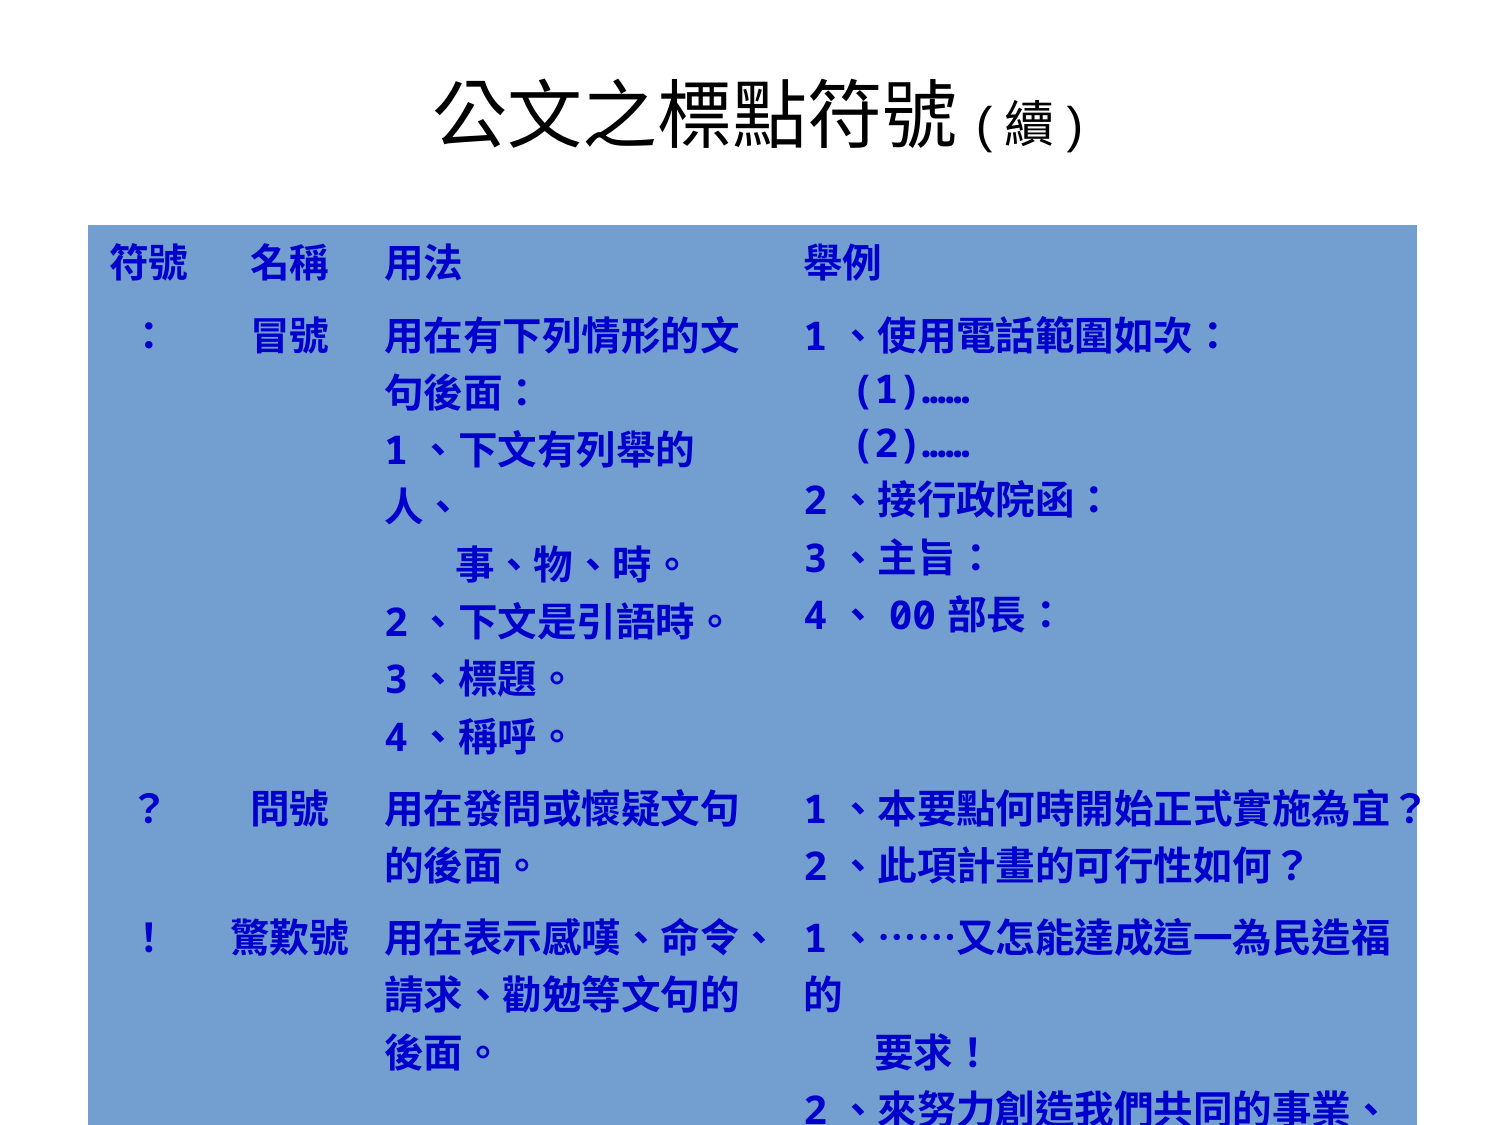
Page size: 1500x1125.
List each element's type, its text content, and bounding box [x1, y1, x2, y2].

table_cell ！ [88, 899, 210, 1125]
table_cell 問號 [210, 770, 370, 899]
table_cell 1、本要點何時開始正式實施為宜？ 2、此項計畫的可行性如何？ [789, 770, 1417, 899]
table_cell 1、使用電話範圍如次： (1)…… (2)…… 2、接行政院函： 3、主旨： 4、00部長： [789, 297, 1417, 770]
table_cell ？ [88, 770, 210, 899]
text_box [1417, 1025, 1426, 1101]
table_cell 用在表示感嘆、命令、請求、勸勉等文句的後面。 [370, 899, 789, 1125]
table_header 符號 [88, 225, 210, 297]
table_cell 驚歎號 [210, 899, 370, 1125]
table_cell ： [88, 297, 210, 770]
table_cell 用在有下列情形的文句後面： 1、下文有列舉的人、 事、物、時。 2、下文是引語時。 3、標題。 4、稱呼。 [370, 297, 789, 770]
title 公文之標點符號(續) [171, 0, 1366, 225]
table_cell 冒號 [210, 297, 370, 770]
table_cell 1、……又怎能達成這一為民造福的 要求！ 2、來努力創造我們共同的事業、共 同的榮譽！ [789, 899, 1417, 1125]
table_header 名稱 [210, 225, 370, 297]
table_header 用法 [370, 225, 789, 297]
table_header 舉例 [789, 225, 1417, 297]
table_cell 用在發問或懷疑文句的後面。 [370, 770, 789, 899]
